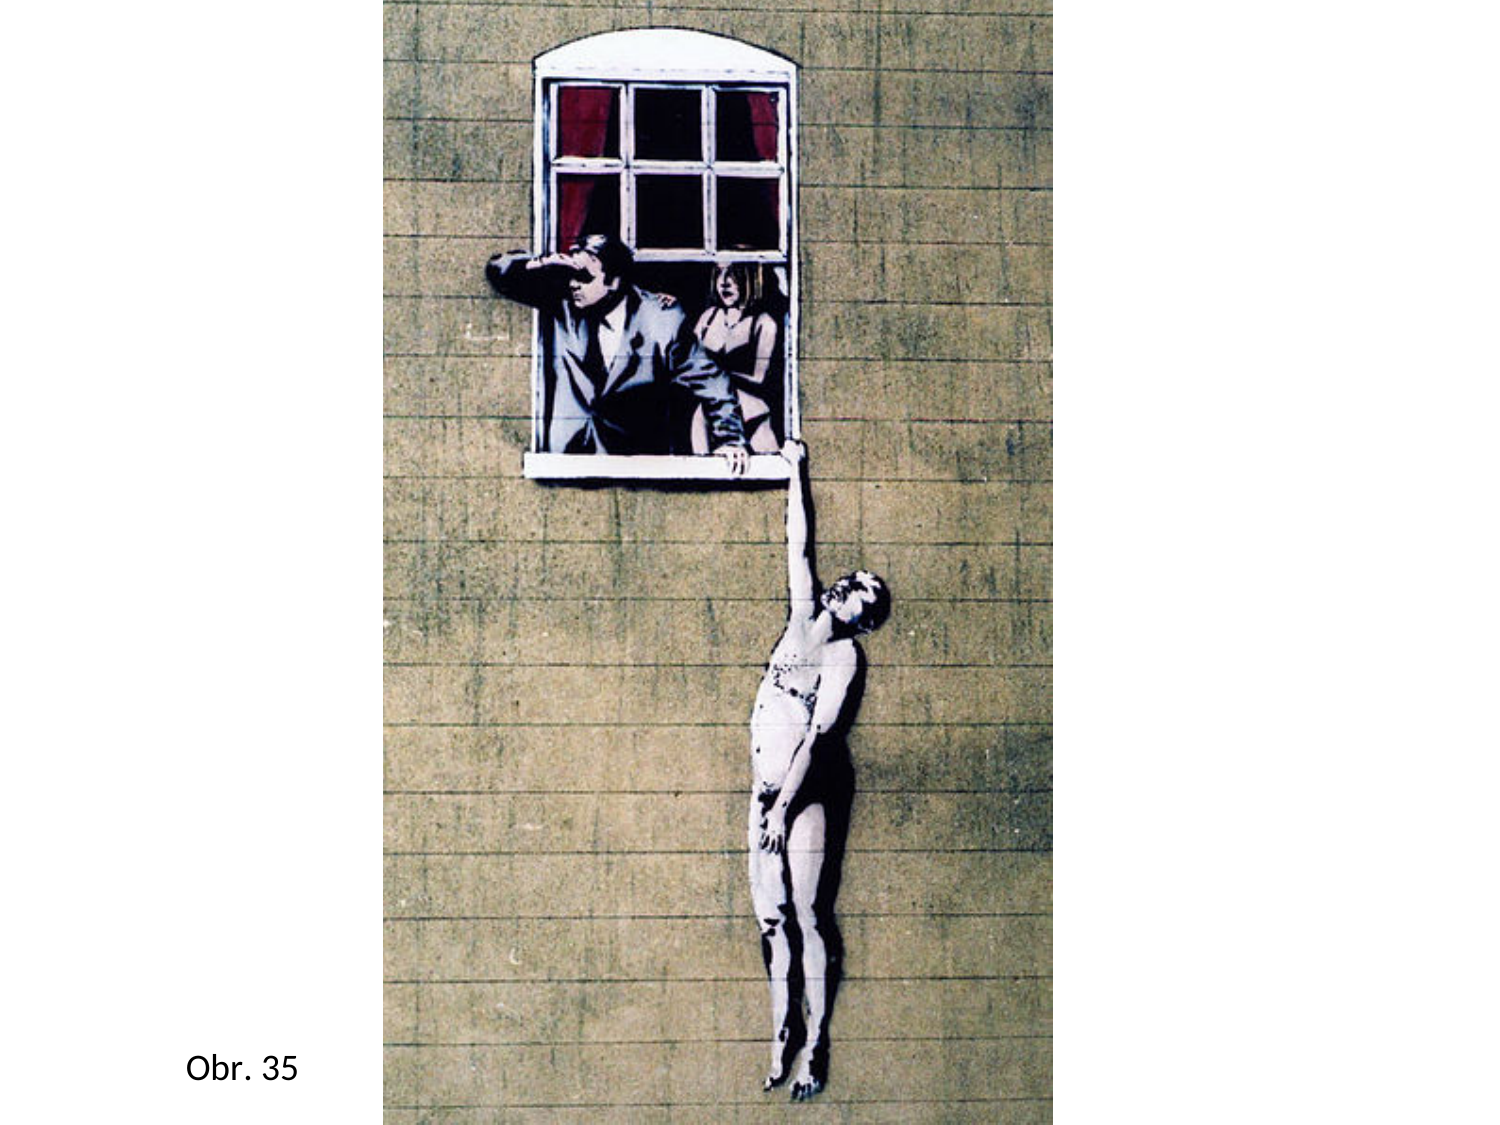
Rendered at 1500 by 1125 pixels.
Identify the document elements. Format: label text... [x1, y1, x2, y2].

text_box [383, 0, 1053, 1125]
text_box Obr. 35 [171, 1035, 339, 1096]
